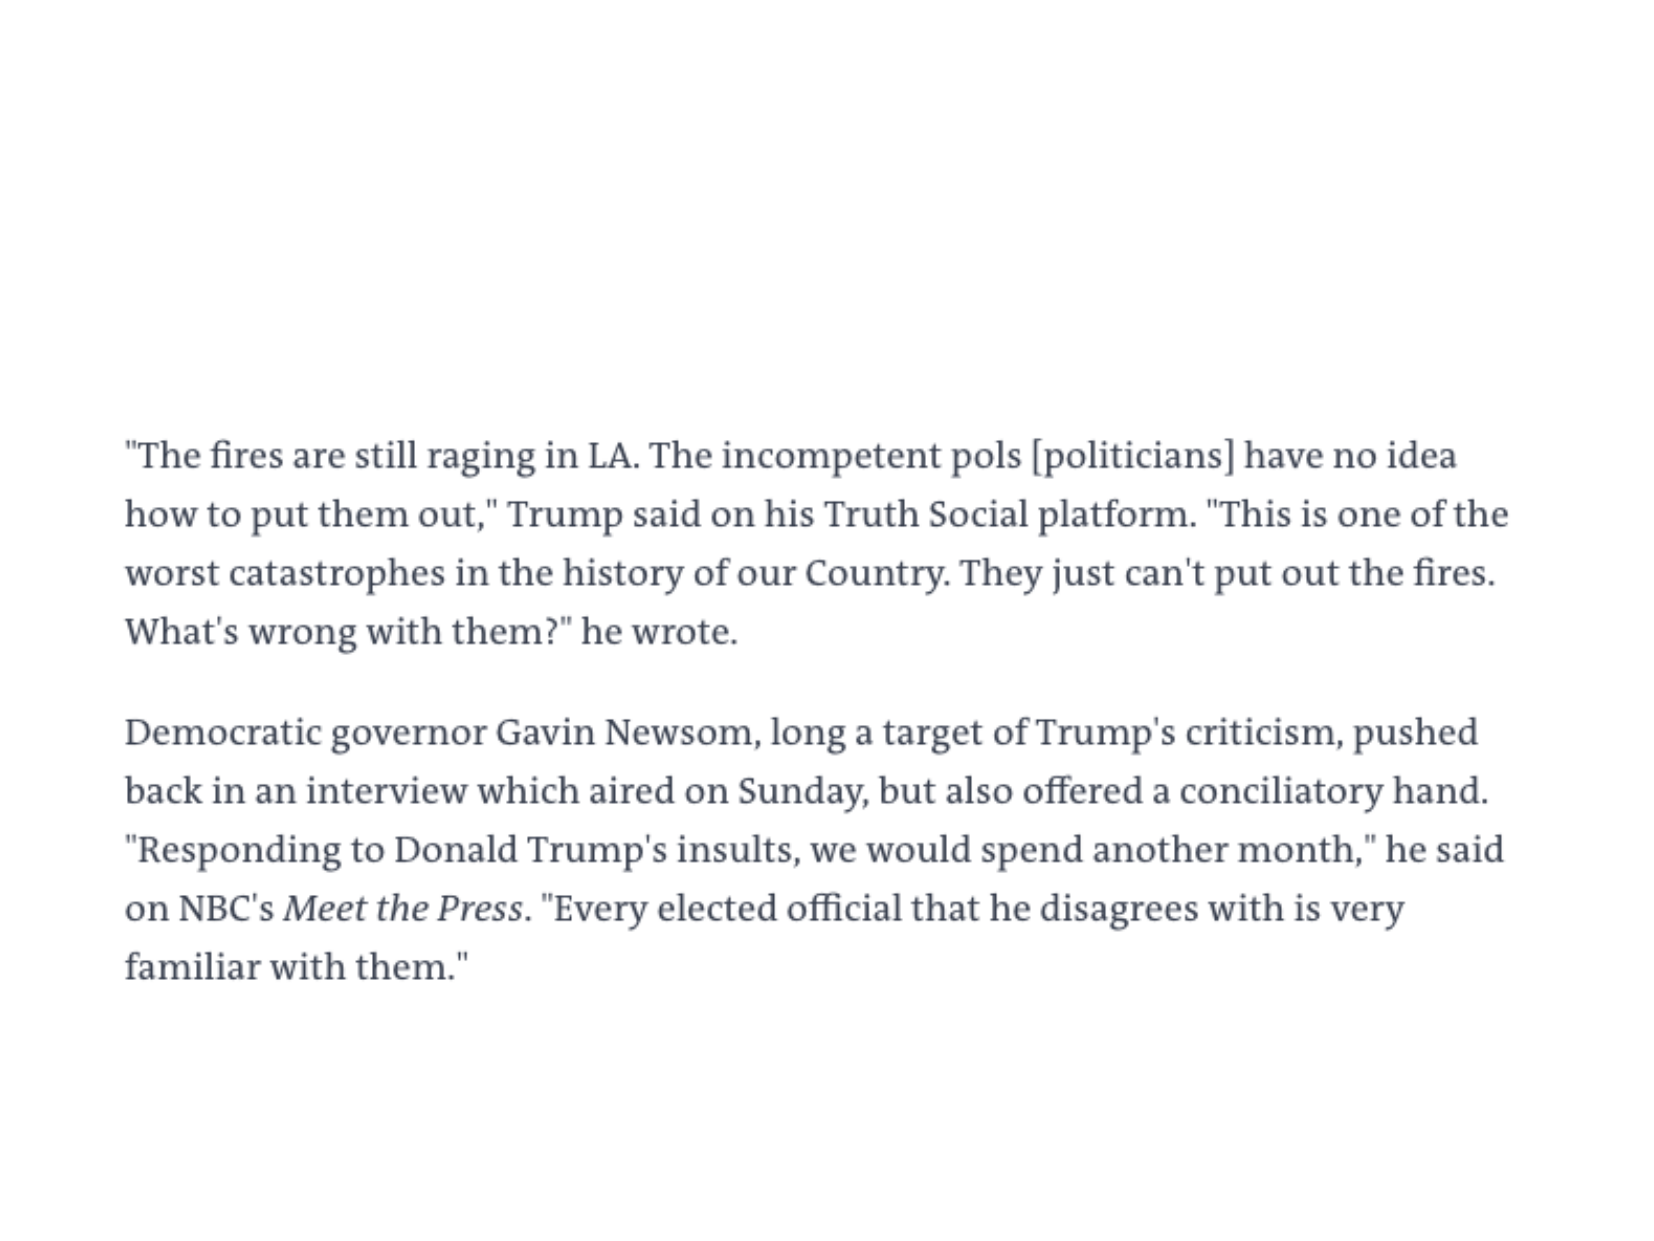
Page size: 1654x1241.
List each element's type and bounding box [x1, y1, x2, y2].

picture [82, 395, 1571, 1003]
